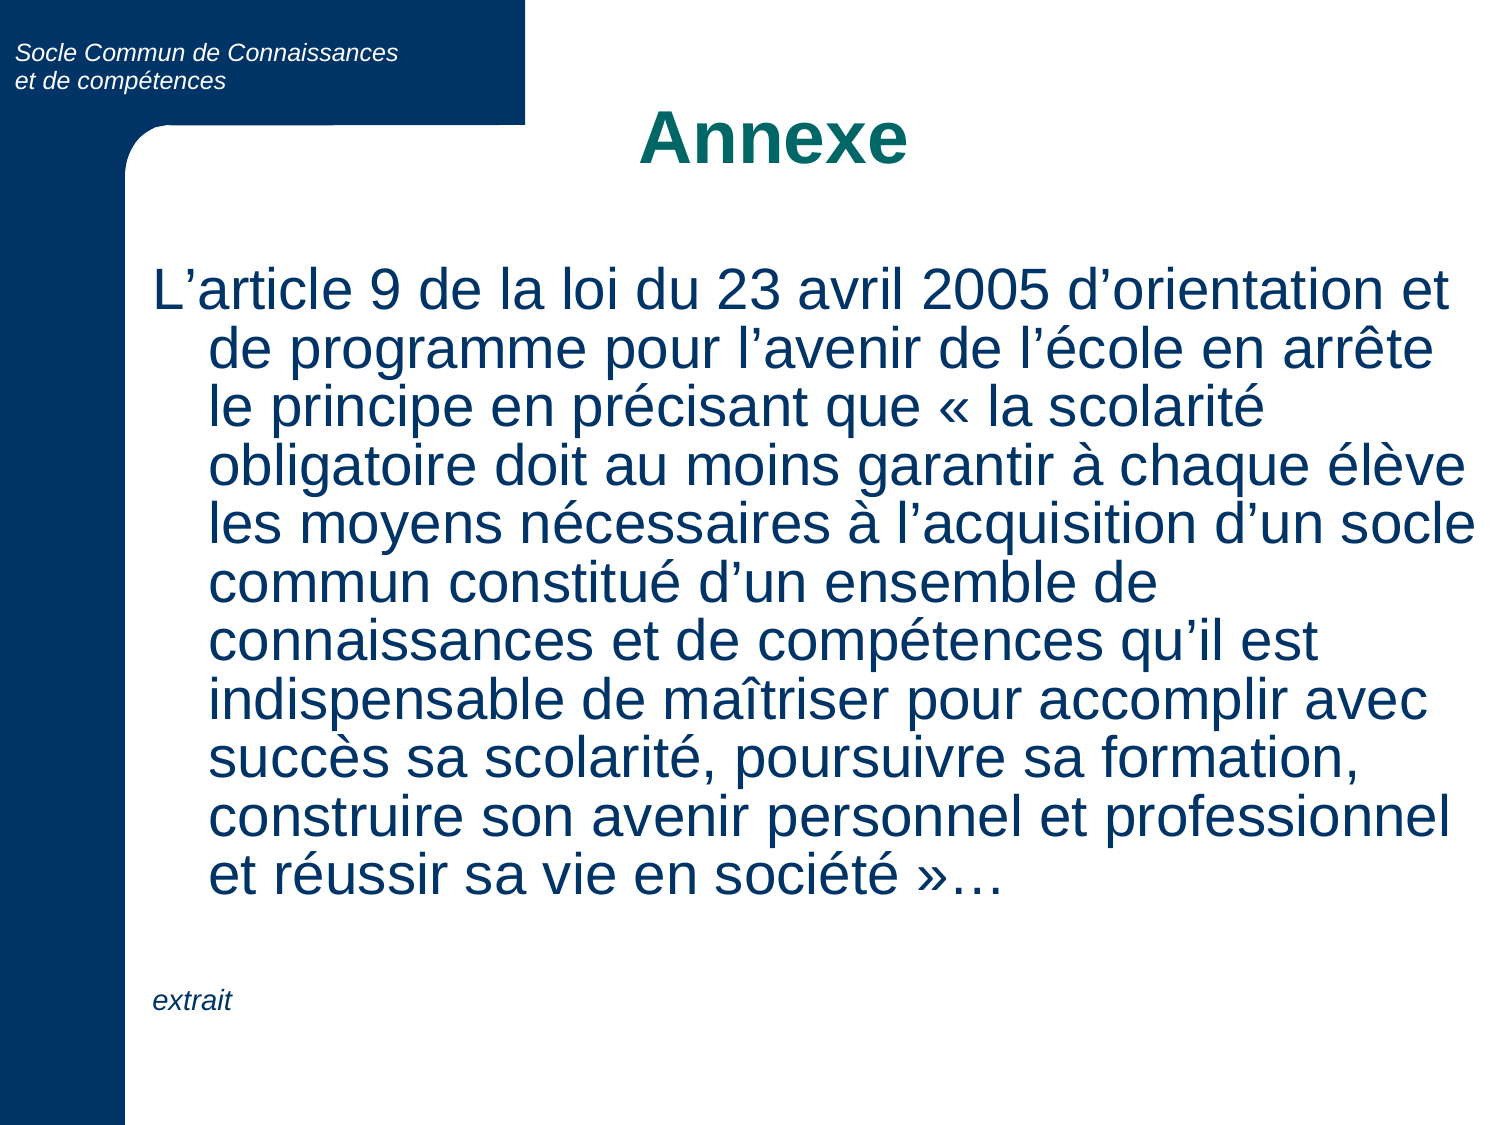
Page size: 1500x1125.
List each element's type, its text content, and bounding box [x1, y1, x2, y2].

list L’article 9 de la loi du 23 avril 2005 d’orientation et de programme pour l’avenir de l’école en arrête le principe en précisant que « la scolarité obligatoire doit au moins garantir à chaque élève les moyens nécessaires à l’acquisition d’un socle commun constitué d’un ensemble de connaissances et de compétences qu’il est indispensable de maîtriser pour accomplir avec succès sa scolarité, poursuivre sa formation, construire son avenir personnel et professionnel et réussir sa vie en société »… extrait [137, 255, 1500, 1125]
title Annexe [131, 74, 1416, 187]
